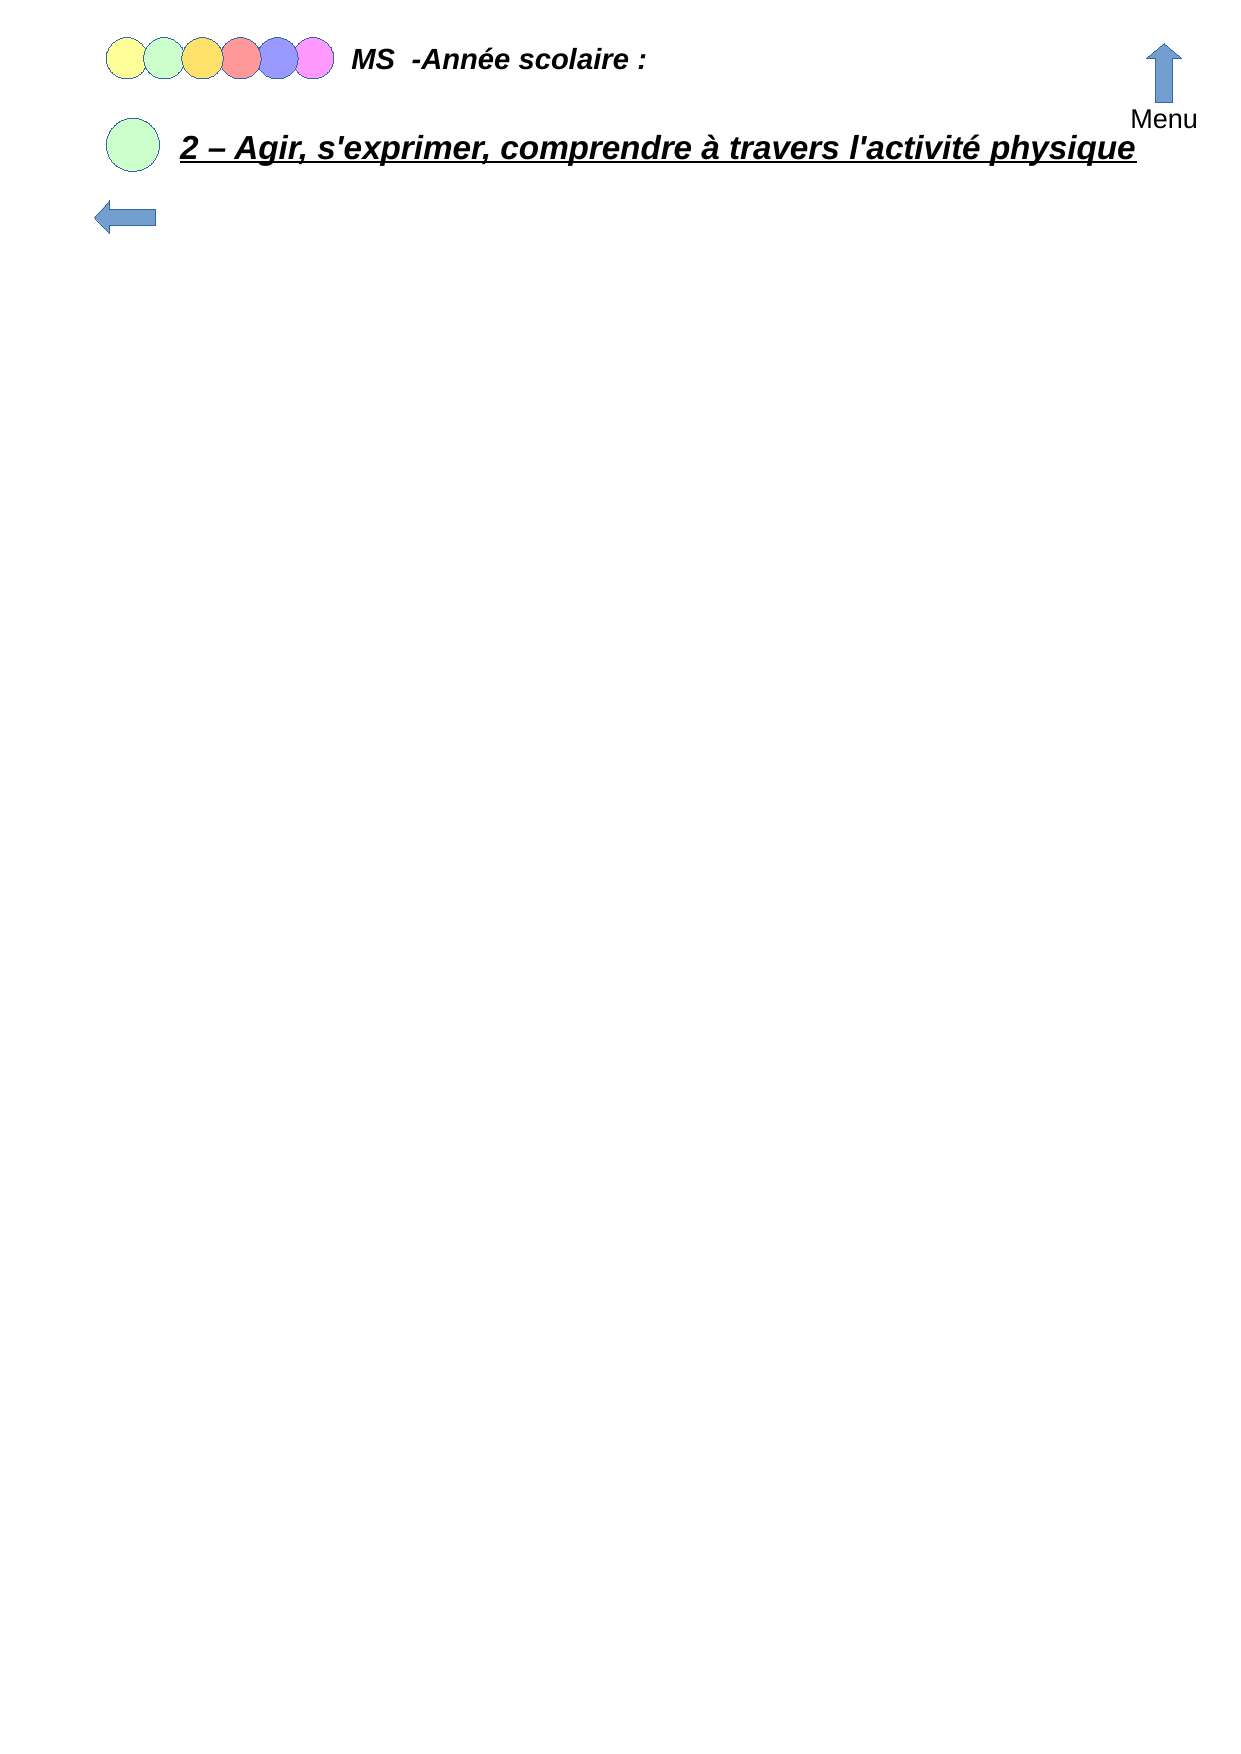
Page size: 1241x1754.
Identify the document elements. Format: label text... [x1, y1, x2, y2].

text_box [106, 37, 334, 79]
text_box [94, 200, 156, 234]
text_box Menu [1146, 43, 1182, 103]
text_box 2 – Agir, s'exprimer, comprendre à travers l'activité physique [165, 121, 1170, 178]
text_box MS -Année scolaire : [336, 35, 1058, 86]
text_box [106, 118, 160, 172]
